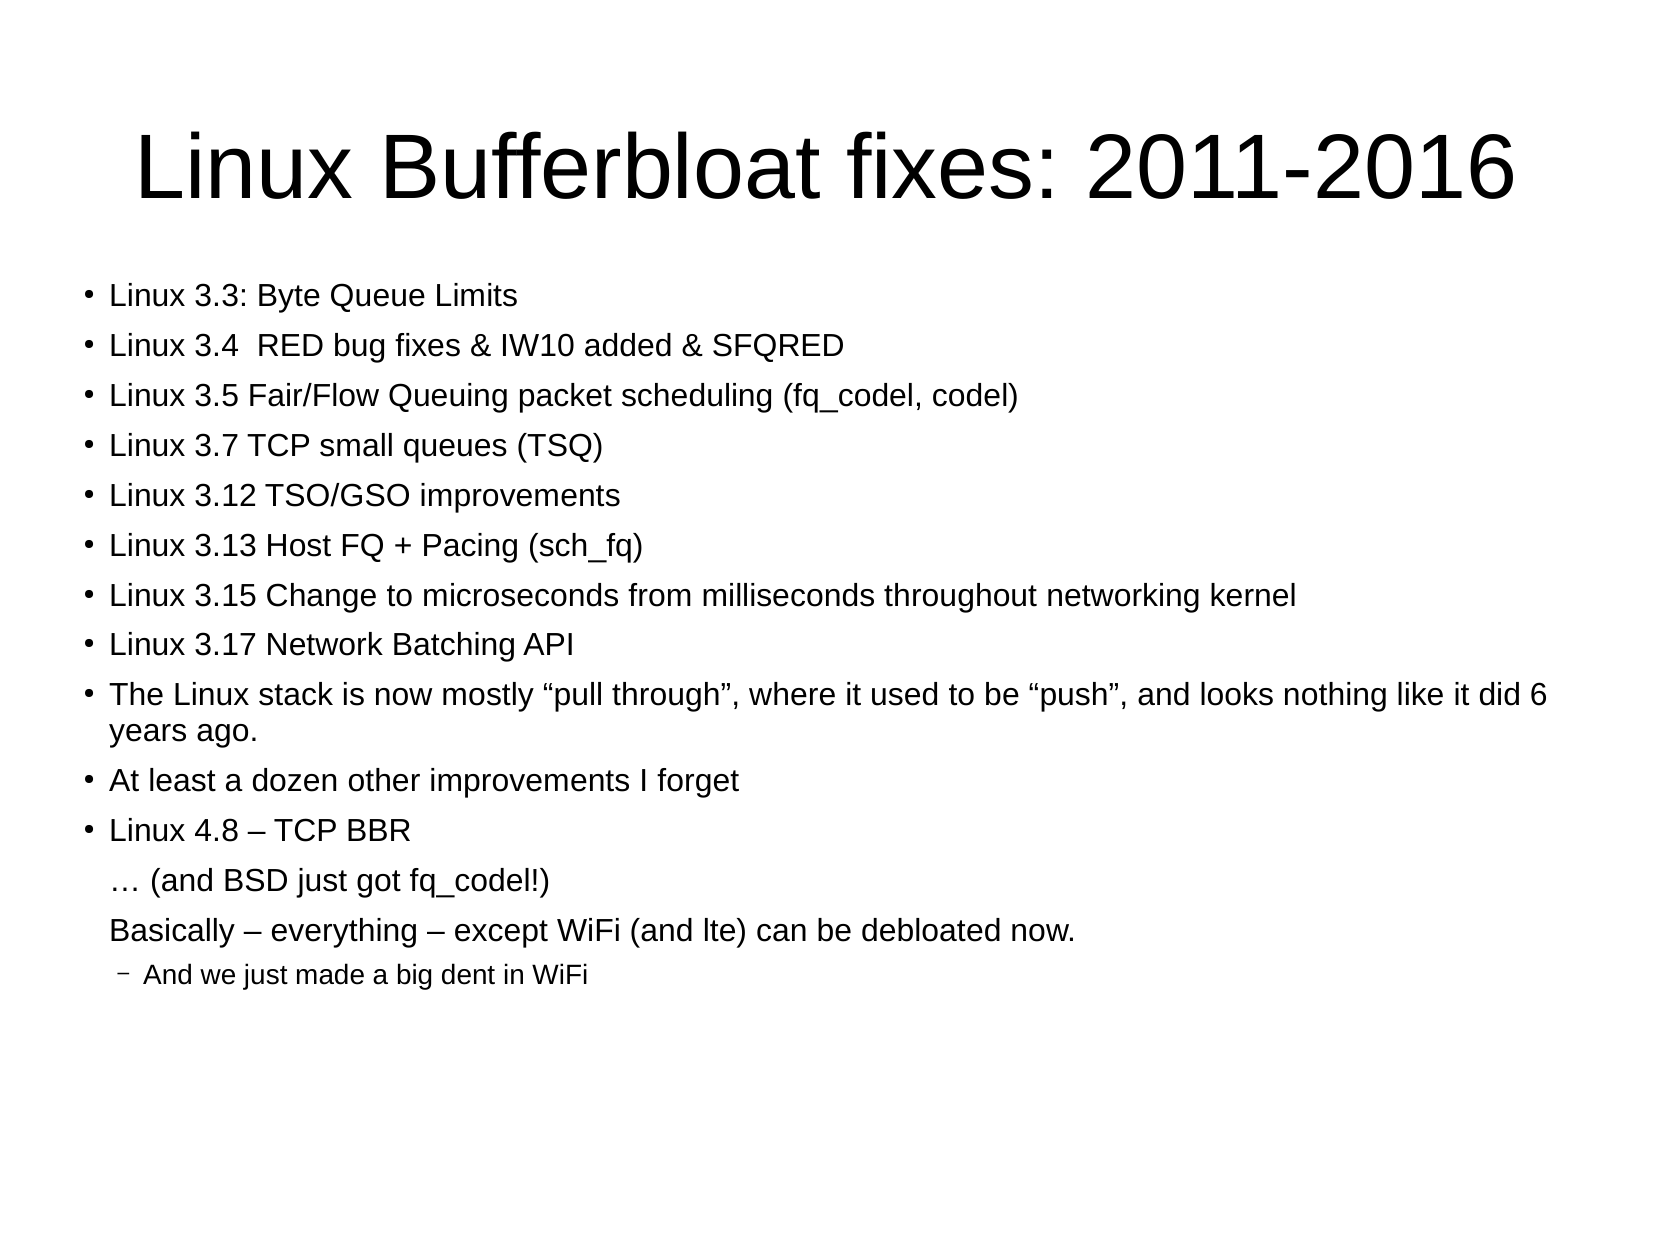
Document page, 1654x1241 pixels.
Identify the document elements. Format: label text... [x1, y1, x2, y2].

title Linux Bufferbloat fixes: 2011-2016 [82, 62, 1571, 271]
list Linux 3.3: Byte Queue Limits Linux 3.4 RED bug fixes & IW10 added & SFQRED Linux 3.5 Fair/Flow Queuing packet scheduling (fq_codel, codel) Linux 3.7 TCP small queues (TSQ) Linux 3.12 TSO/GSO improvements Linux 3.13 Host FQ + Pacing (sch_fq) Linux 3.15 Change to microseconds from milliseconds throughout networking kernel Linux 3.17 Network Batching API The Linux stack is now mostly “pull through”, where it used to be “push”, and looks nothing like it did 6 years ago. At least a dozen other improvements I forget Linux 4.8 – TCP BBR … (and BSD just got fq_codel!) Basically – everything – except WiFi (and lte) can be debloated now. And we just made a big dent in WiFi [75, 277, 1564, 997]
